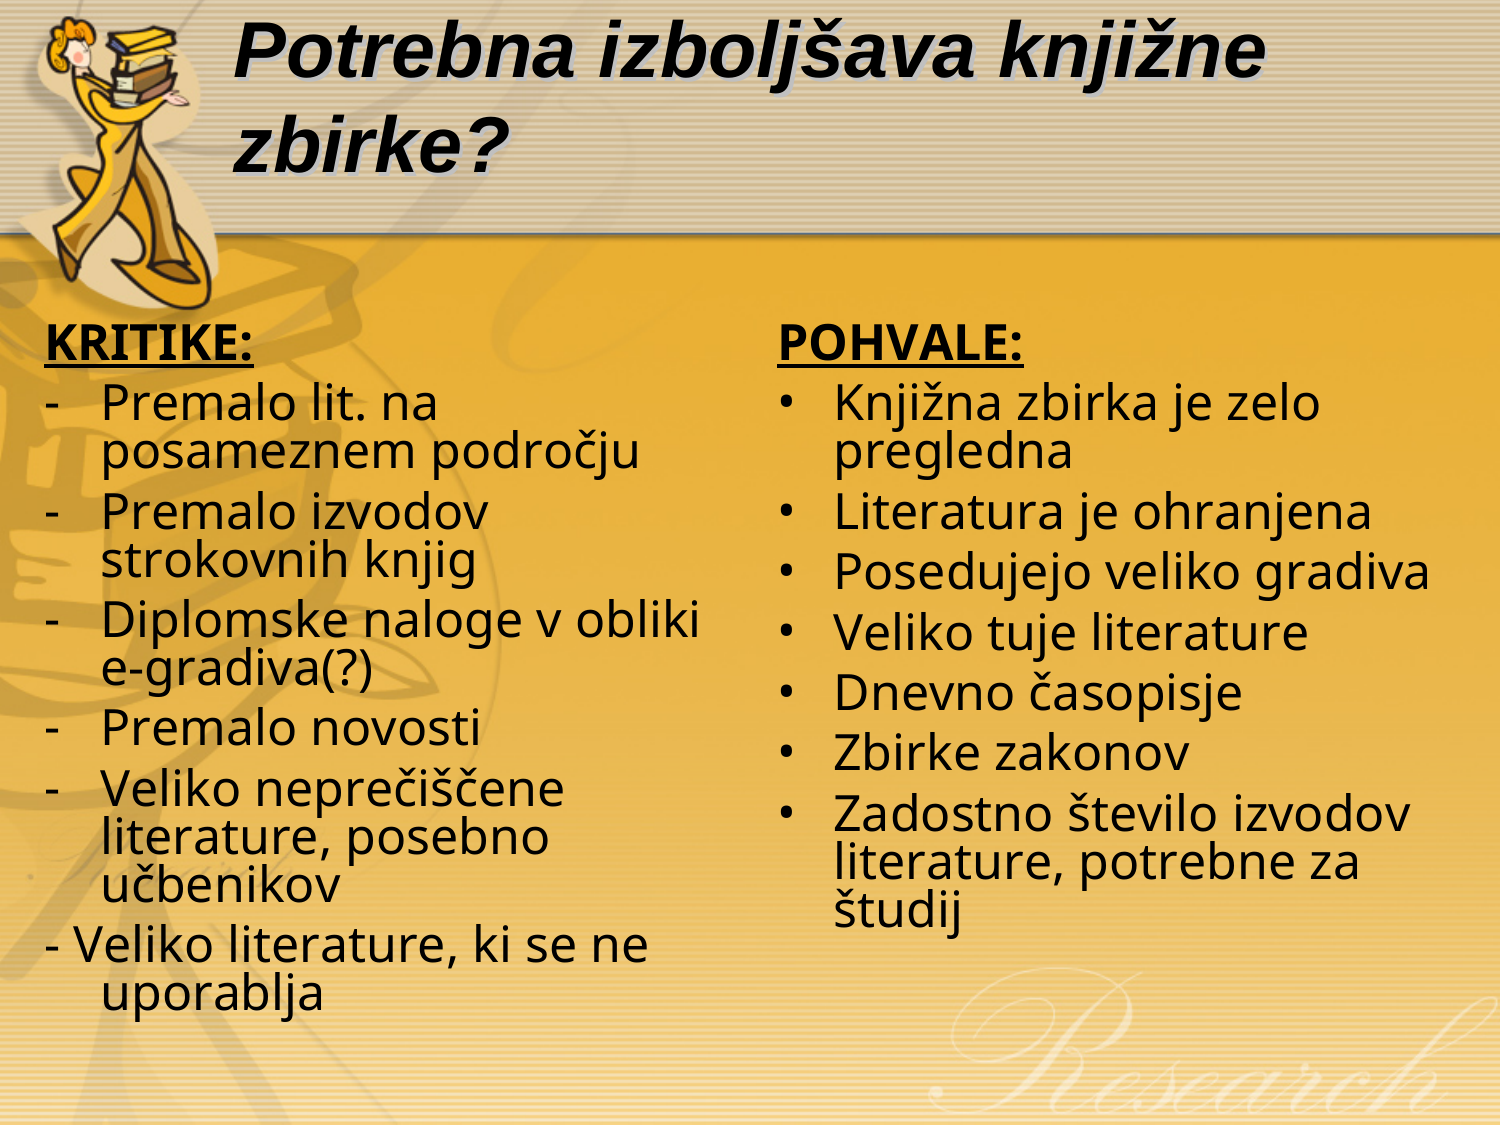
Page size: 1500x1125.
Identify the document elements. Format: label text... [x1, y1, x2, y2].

list KRITIKE: Premalo lit. na posameznem področju Premalo izvodov strokovnih knjig Diplomske naloge v obliki e-gradiva(?) Premalo novosti Veliko neprečiščene literature, posebno učbenikov - Veliko literature, ki se ne uporablja [29, 314, 738, 1095]
list POHVALE: Knjižna zbirka je zelo pregledna Literatura je ohranjena Posedujejo veliko gradiva Veliko tuje literature Dnevno časopisje Zbirke zakonov Zadostno število izvodov literature, potrebne za študij [762, 314, 1471, 1095]
title Potrebna izboljšava knjižne zbirke? [218, 0, 1471, 197]
picture [0, 0, 1500, 1125]
